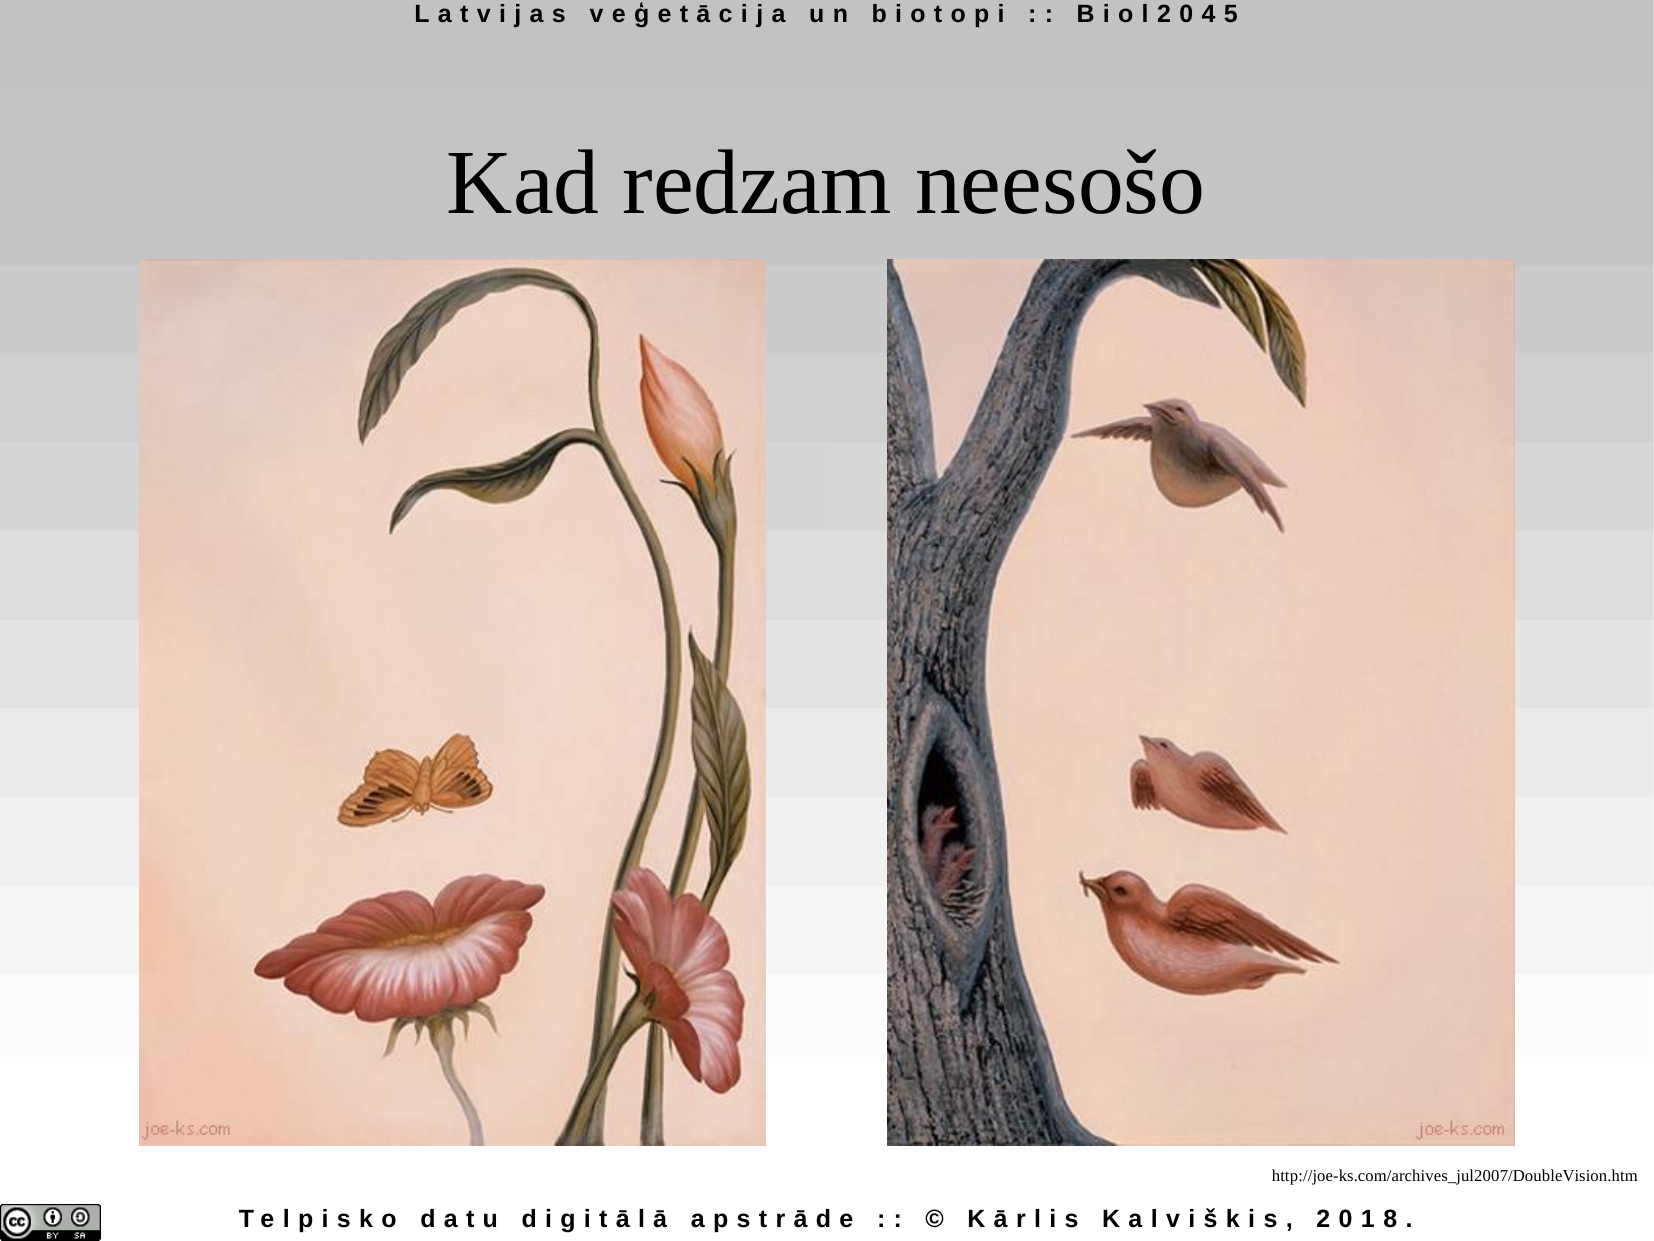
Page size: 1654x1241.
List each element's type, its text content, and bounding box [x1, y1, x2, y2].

text_box http://joe-ks.com/archives_jul2007/DoubleVision.htm [1271, 1166, 1638, 1186]
picture [0, 0, 1654, 1241]
title Kad redzam neesošo [29, 49, 1625, 296]
